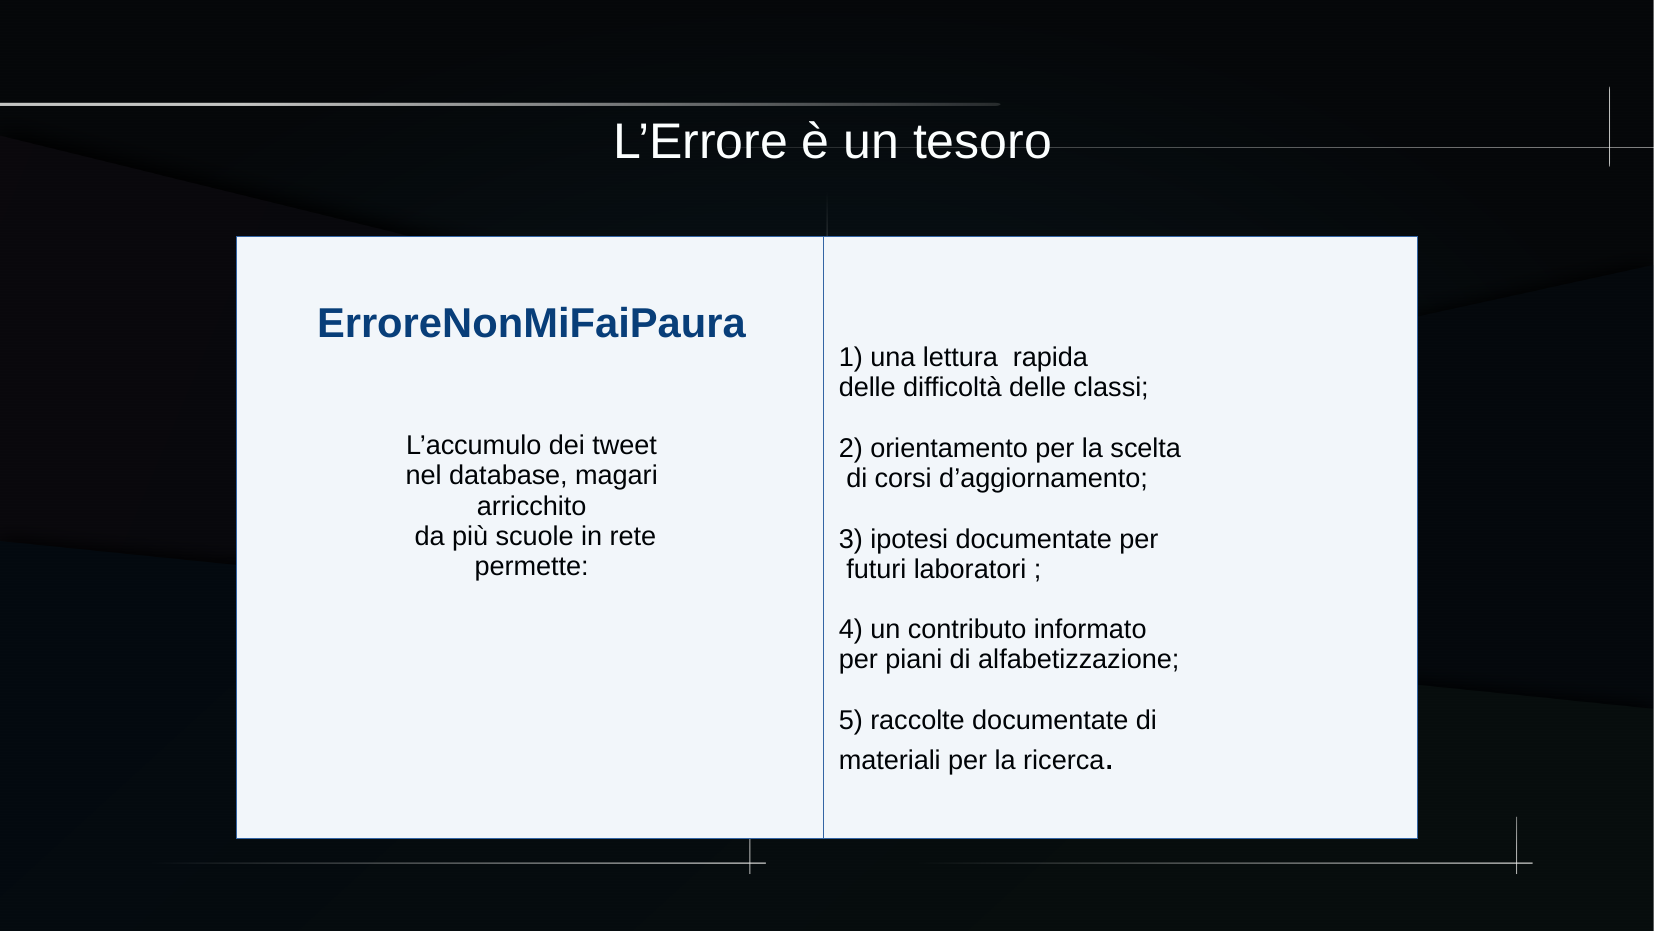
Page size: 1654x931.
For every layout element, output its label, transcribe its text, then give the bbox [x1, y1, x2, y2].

text_box ErroreNonMiFaiPaura L’accumulo dei tweet nel database, magari arricchito da più scuole in rete permette: [236, 236, 823, 839]
text_box L’Errore è un tesoro [330, 106, 1335, 177]
picture [0, 0, 1654, 931]
text_box 1) una lettura rapida delle difficoltà delle classi; 2) orientamento per la scelta di corsi d’aggiornamento; 3) ipotesi documentate per futuri laboratori ; 4) un contributo informato per piani di alfabetizzazione; 5) raccolte documentate di materiali per la ricerca. [823, 236, 1418, 839]
